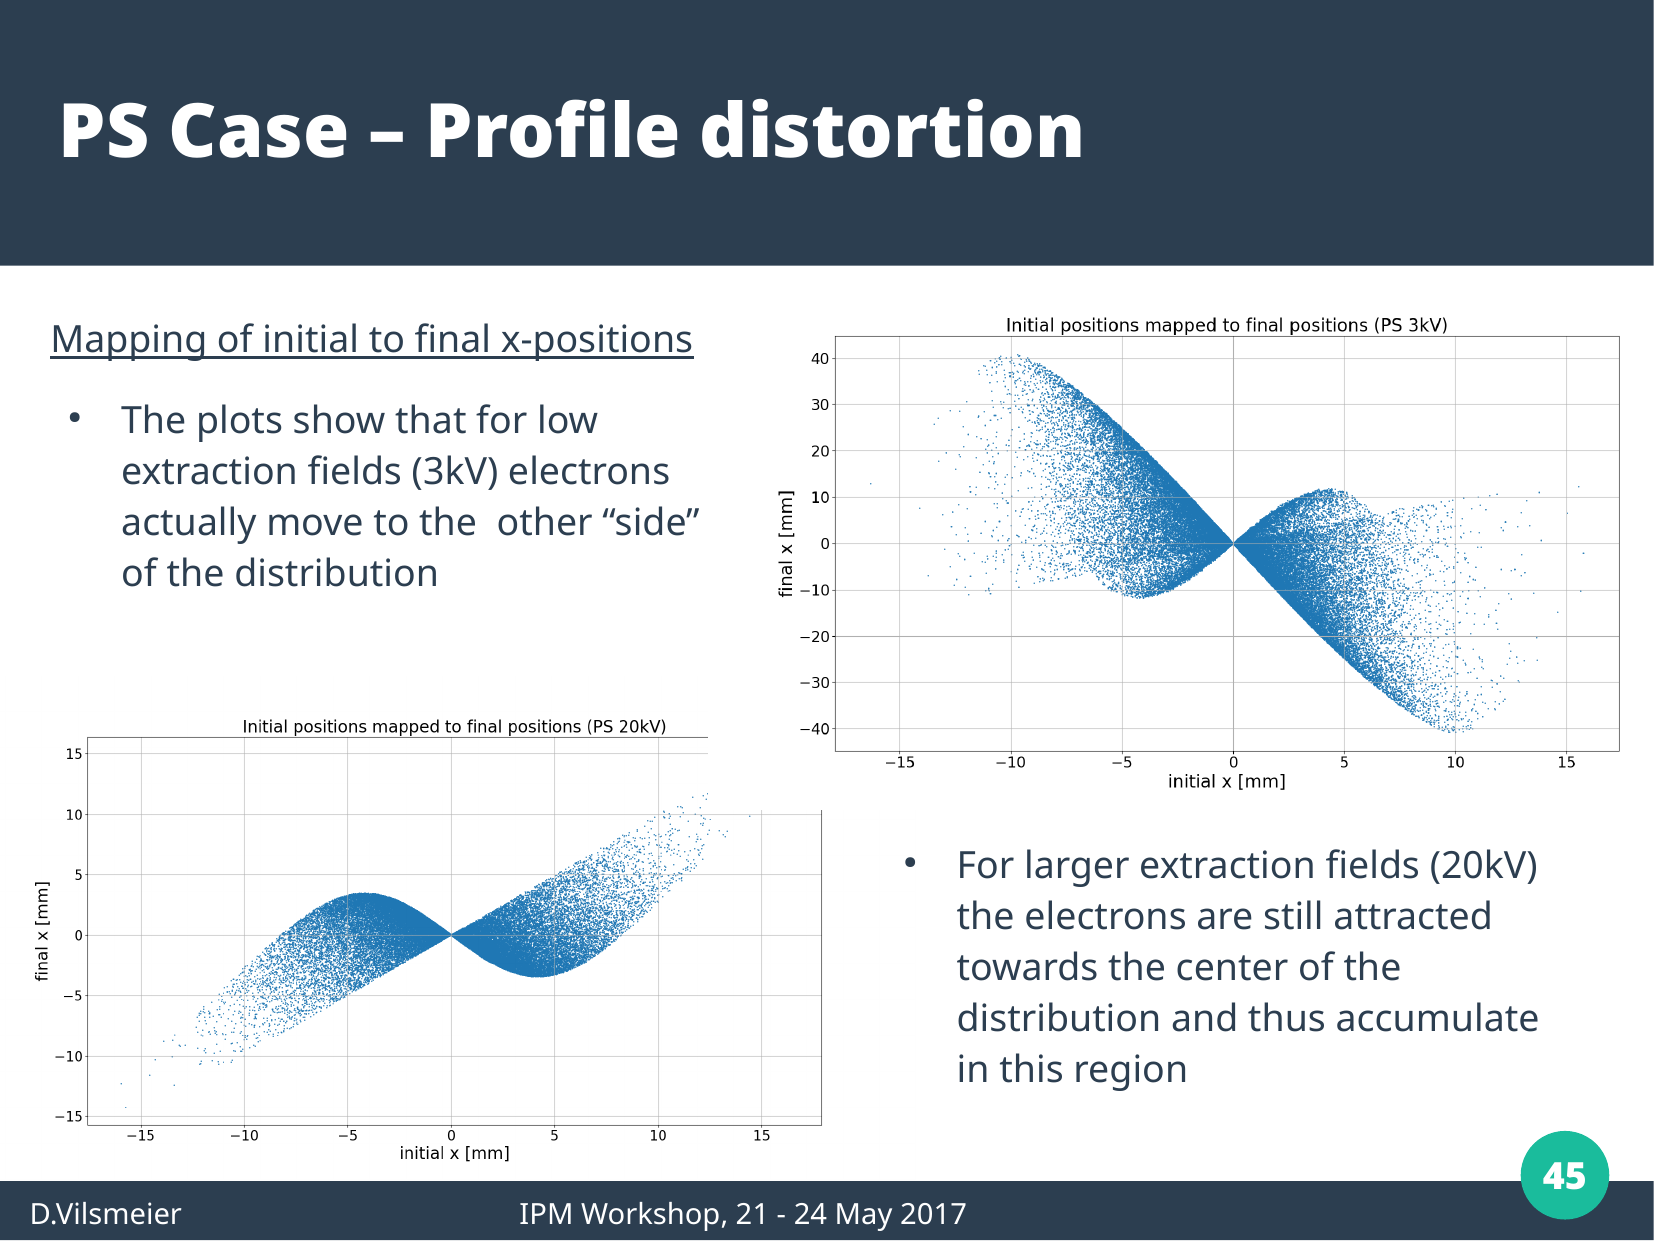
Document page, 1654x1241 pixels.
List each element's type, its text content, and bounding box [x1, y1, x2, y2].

list Mapping of initial to final x-positions The plots show that for low extraction fields (3kV) electrons actually move to the other “side” of the distribution [50, 312, 739, 668]
list For larger extraction fields (20kV) the electrons are still attracted towards the center of the distribution and thus accumulate in this region [885, 838, 1574, 1158]
title PS Case – Profile distortion [59, 49, 1595, 207]
picture [0, 271, 1654, 1180]
